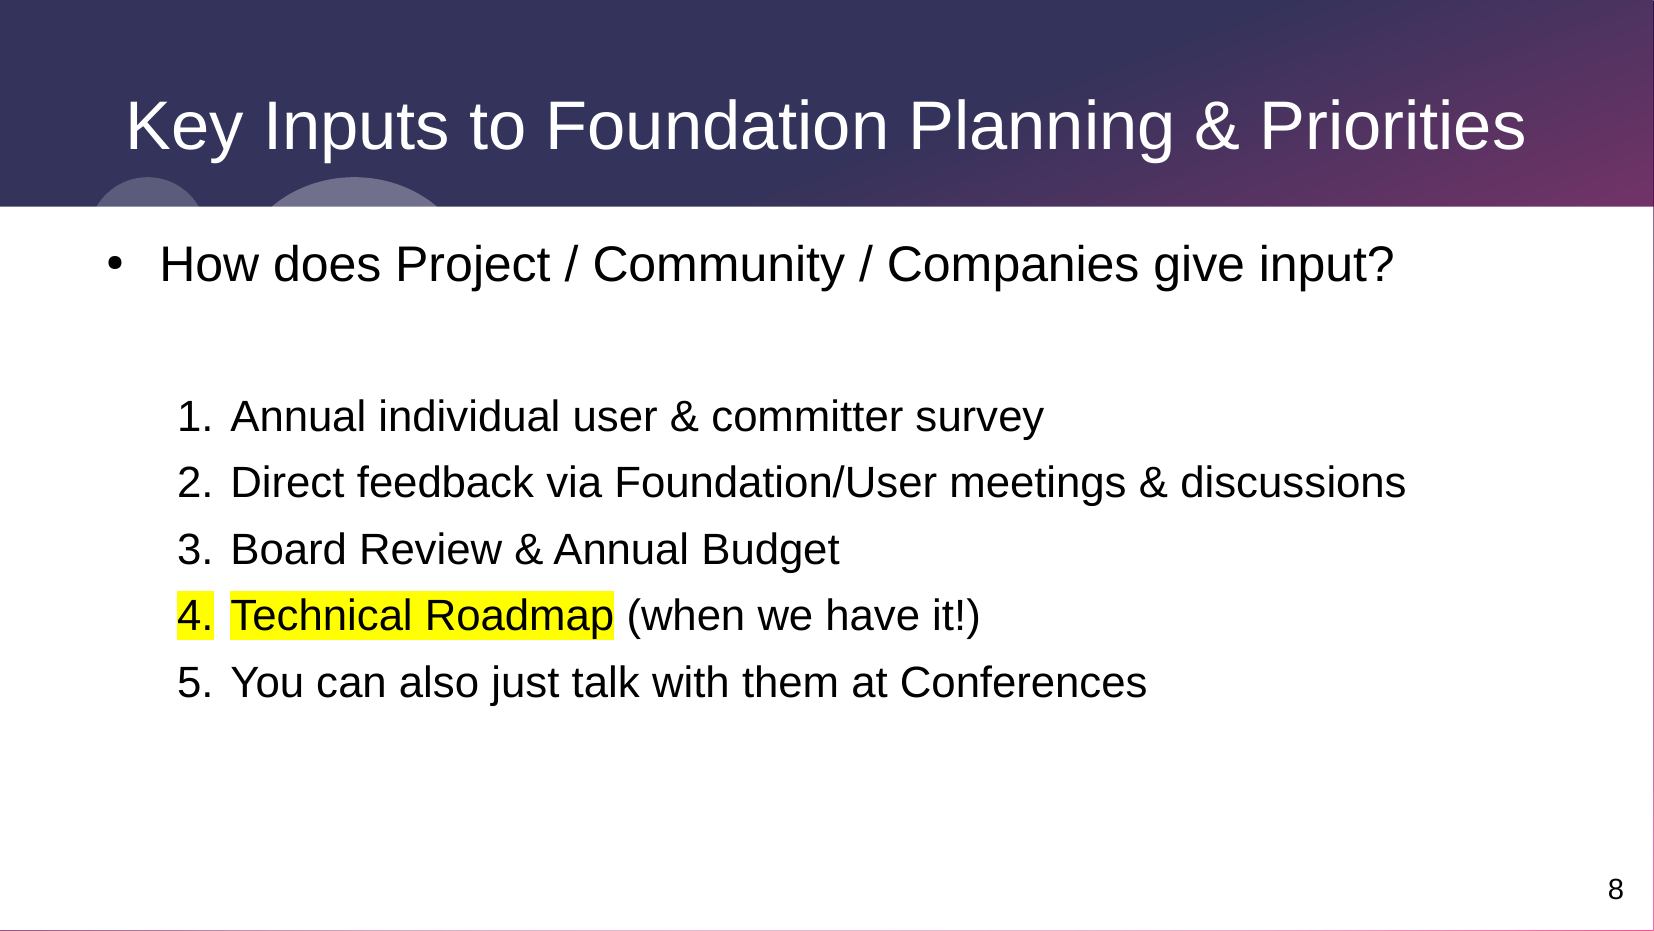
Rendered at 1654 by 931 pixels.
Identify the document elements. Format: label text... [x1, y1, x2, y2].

list How does Project / Community / Companies give input? Annual individual user & committer survey Direct feedback via Foundation/User meetings & discussions Board Review & Annual Budget Technical Roadmap (when we have it!) You can also just talk with them at Conferences [88, 236, 1565, 827]
title Key Inputs to Foundation Planning & Priorities [88, 44, 1565, 207]
